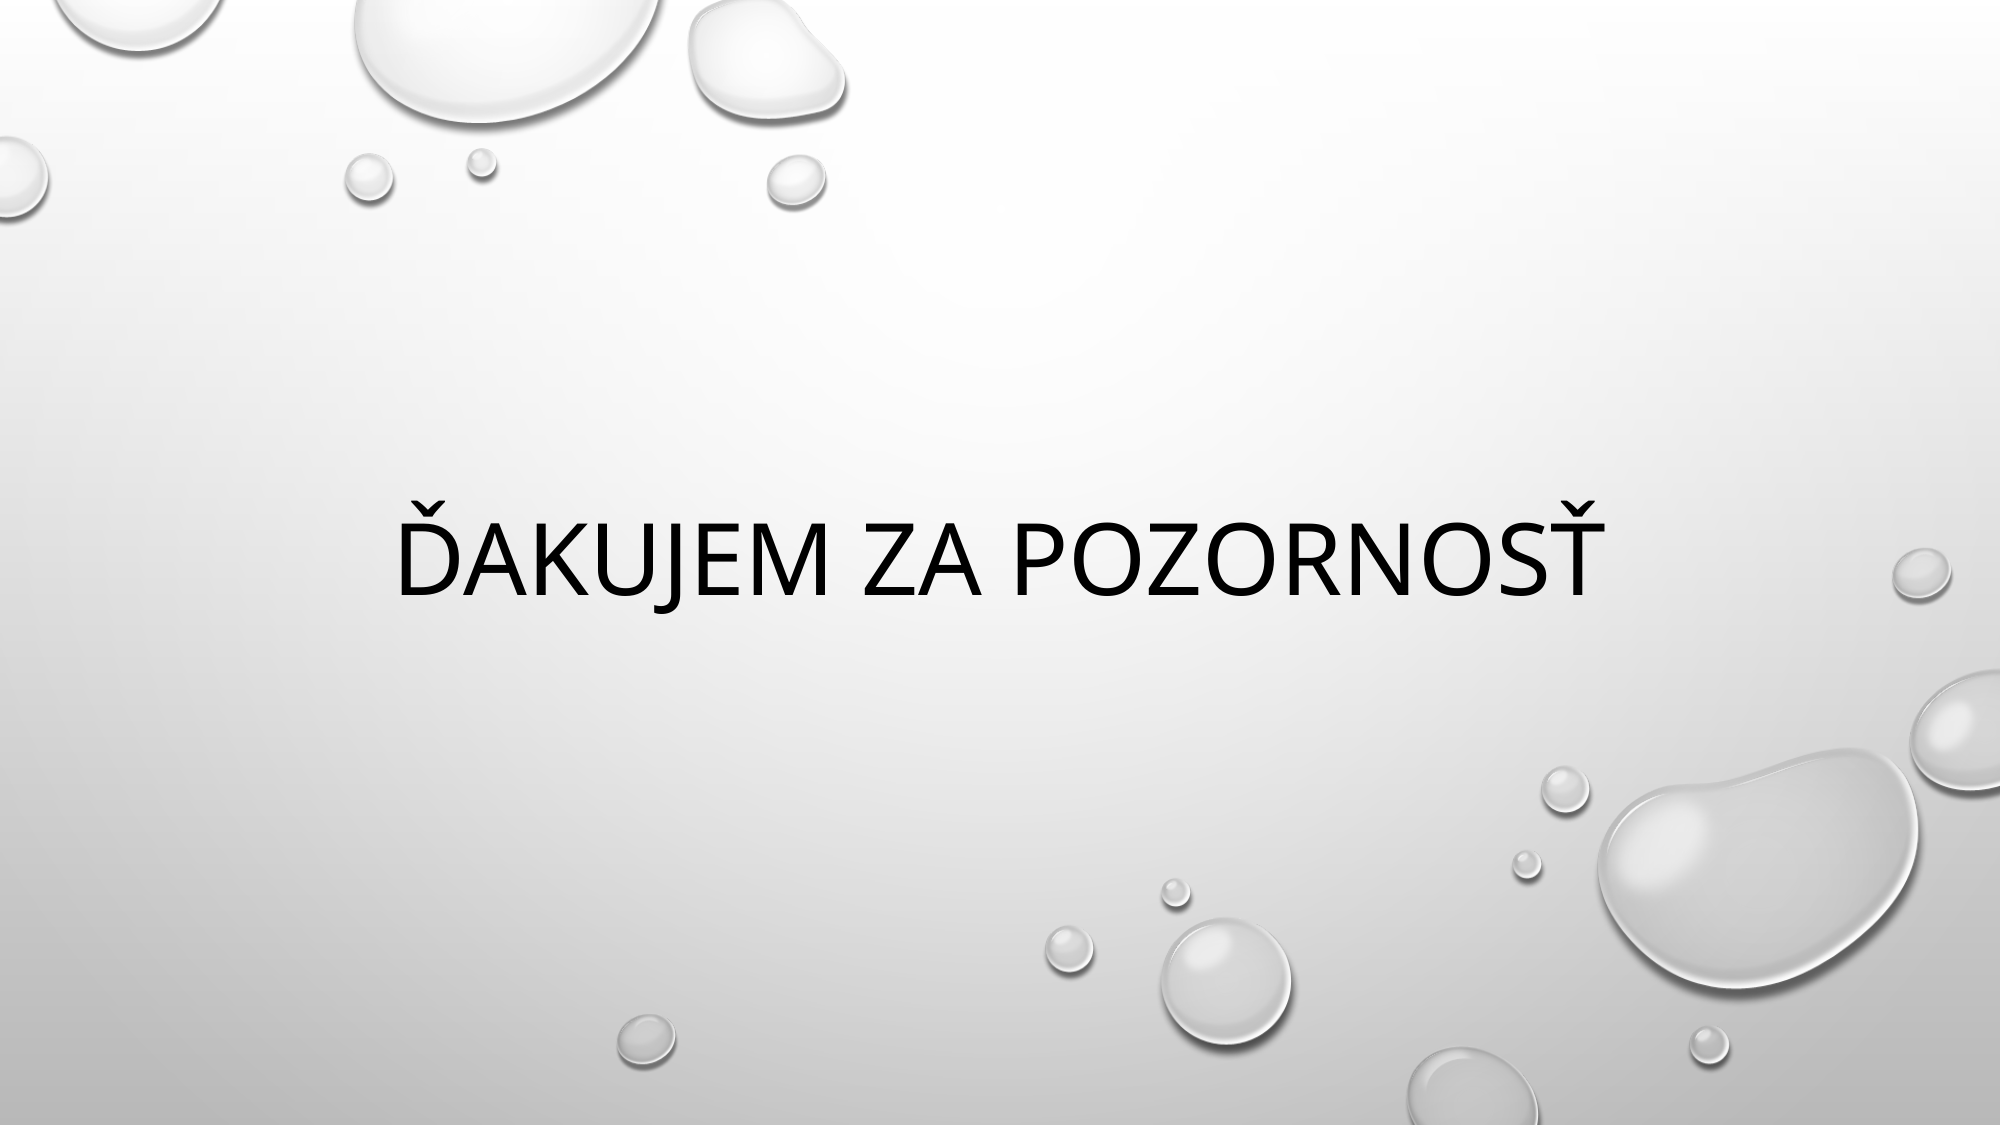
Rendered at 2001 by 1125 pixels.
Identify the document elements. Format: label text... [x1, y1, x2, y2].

title Ďakujem za pozornosť [287, 213, 1713, 625]
